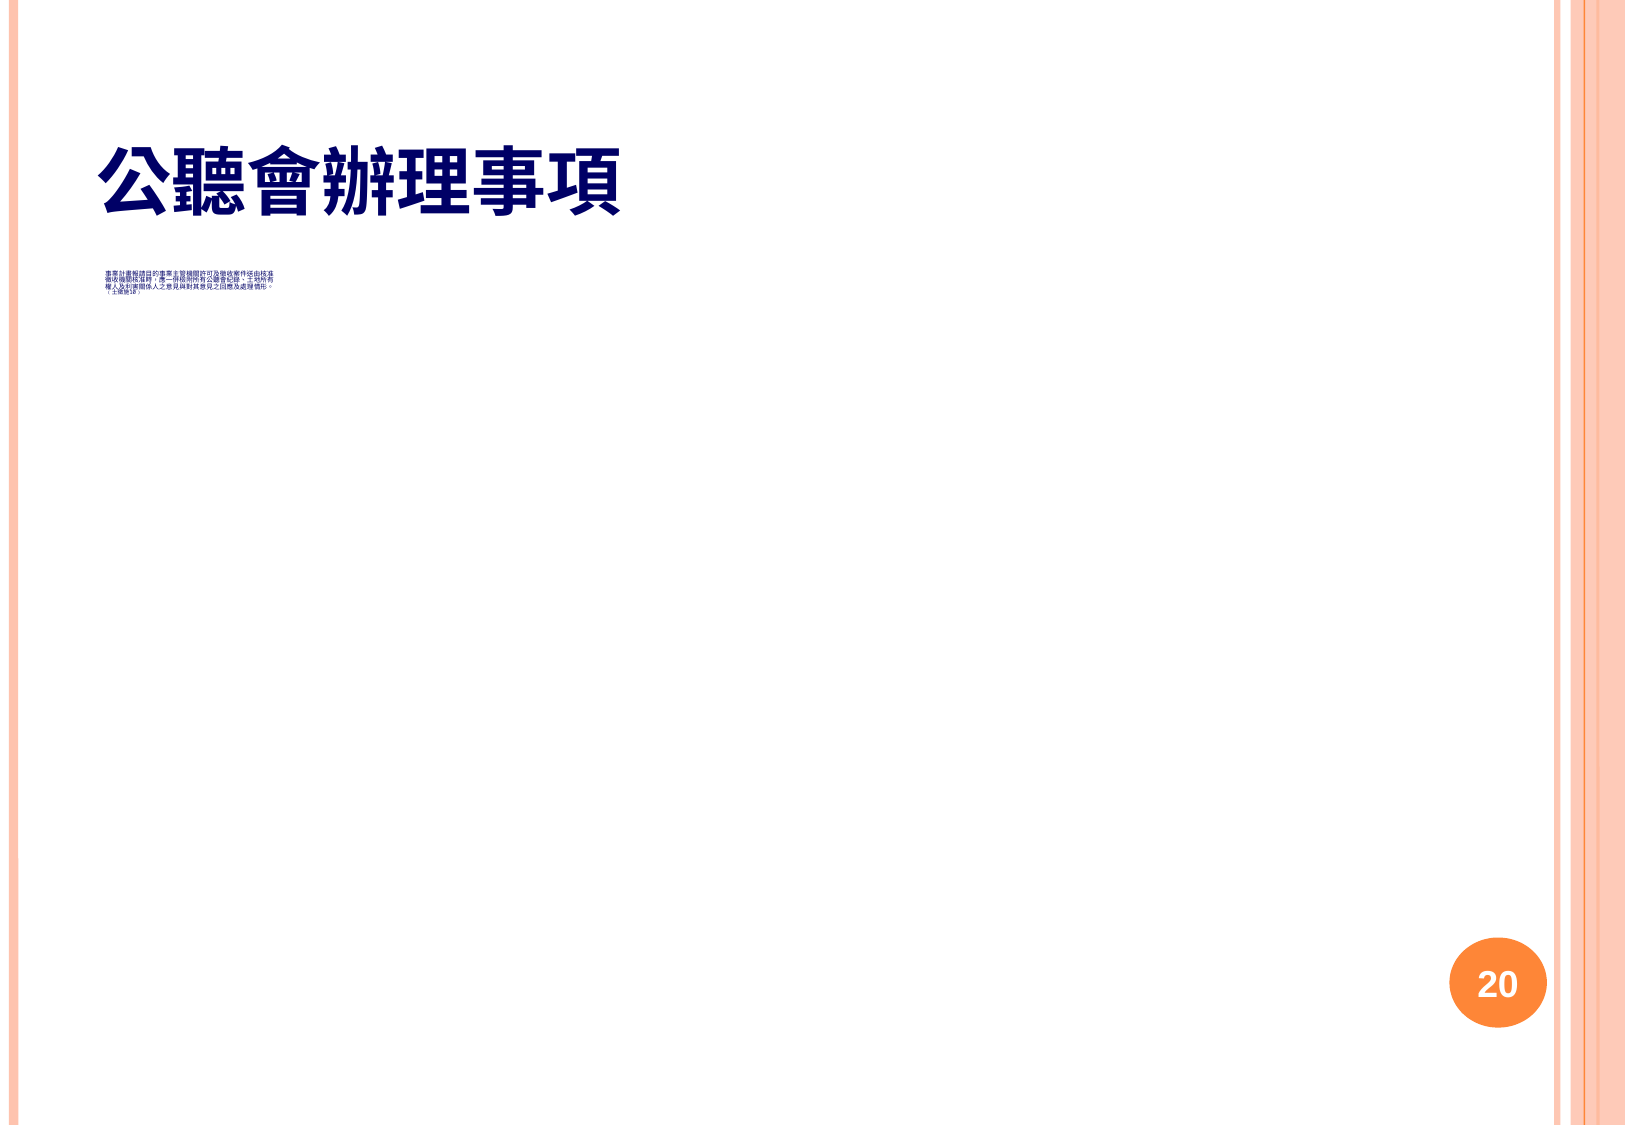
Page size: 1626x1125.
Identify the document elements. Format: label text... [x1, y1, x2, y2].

title 公聽會辦理事項 [81, 45, 1409, 233]
list 事業計畫報請目的事業主管機關許可及徵收案件送由核准徵收機關核准時，應一併檢附所有公聽會紀錄、土地所有權人及利害關係人之意見與對其意見之回應及處理情形。 ﹙土徵施10﹚ [81, 262, 1409, 1062]
